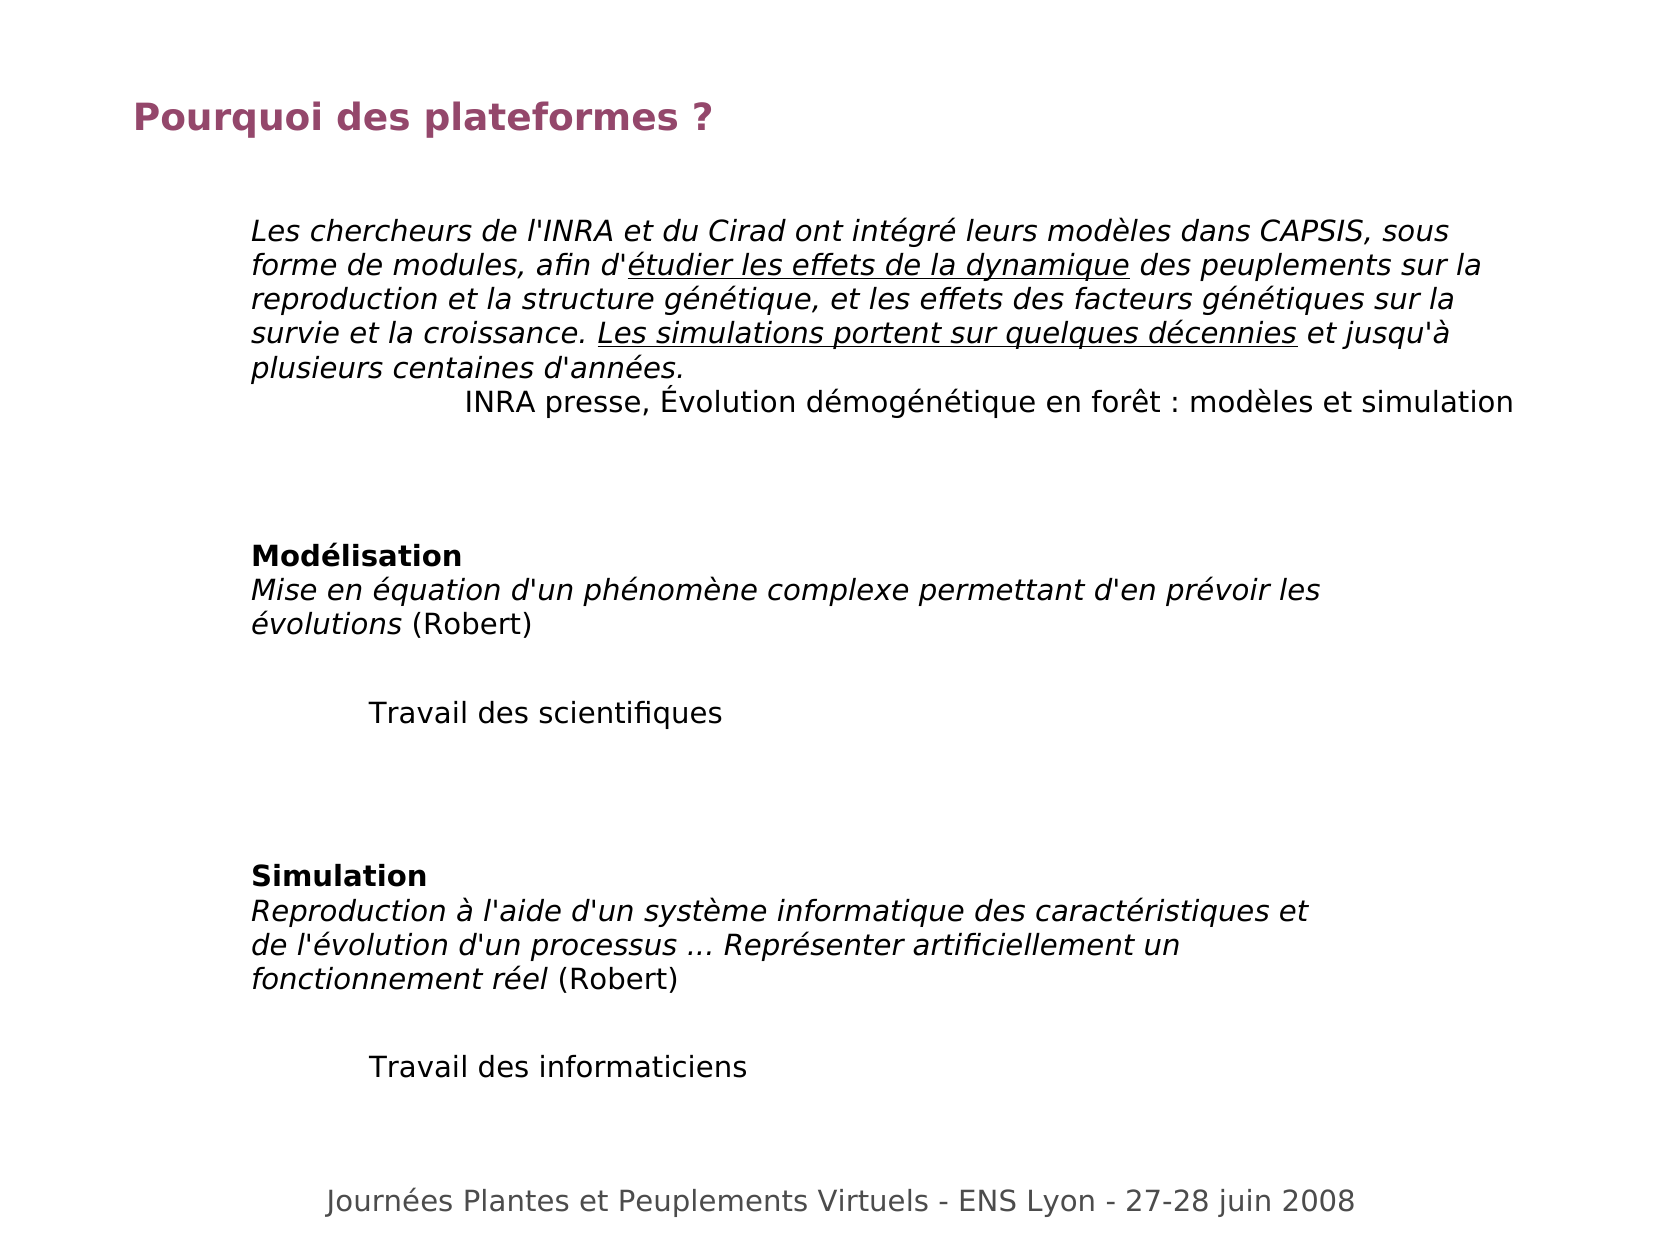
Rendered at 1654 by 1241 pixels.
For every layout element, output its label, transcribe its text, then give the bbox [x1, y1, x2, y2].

text_box Travail des informaticiens [354, 1043, 886, 1093]
text_box Les chercheurs de l'INRA et du Cirad ont intégré leurs modèles dans CAPSIS, sous forme de modules, afin d'étudier les effets de la dynamique des peuplements sur la reproduction et la structure génétique, et les effets des facteurs génétiques sur la survie et la croissance. Les simulations portent sur quelques décennies et jusqu'à plusieurs centaines d'années. INRA presse, Évolution démogénétique en forêt : modèles et simulation [236, 206, 1531, 428]
text_box Journées Plantes et Peuplements Virtuels - ENS Lyon - 27-28 juin 2008 [177, 1176, 1506, 1226]
text_box Travail des scientifiques [354, 689, 768, 739]
text_box Simulation Reproduction à l'aide d'un système informatique des caractéristiques et de l'évolution d'un processus ... Représenter artificiellement un fonctionnement réel (Robert) [236, 852, 1359, 1004]
text_box Modélisation Mise en équation d'un phénomène complexe permettant d'en prévoir les évolutions (Robert) [236, 531, 1418, 650]
text_box Pourquoi des plateformes ? [118, 88, 1034, 147]
